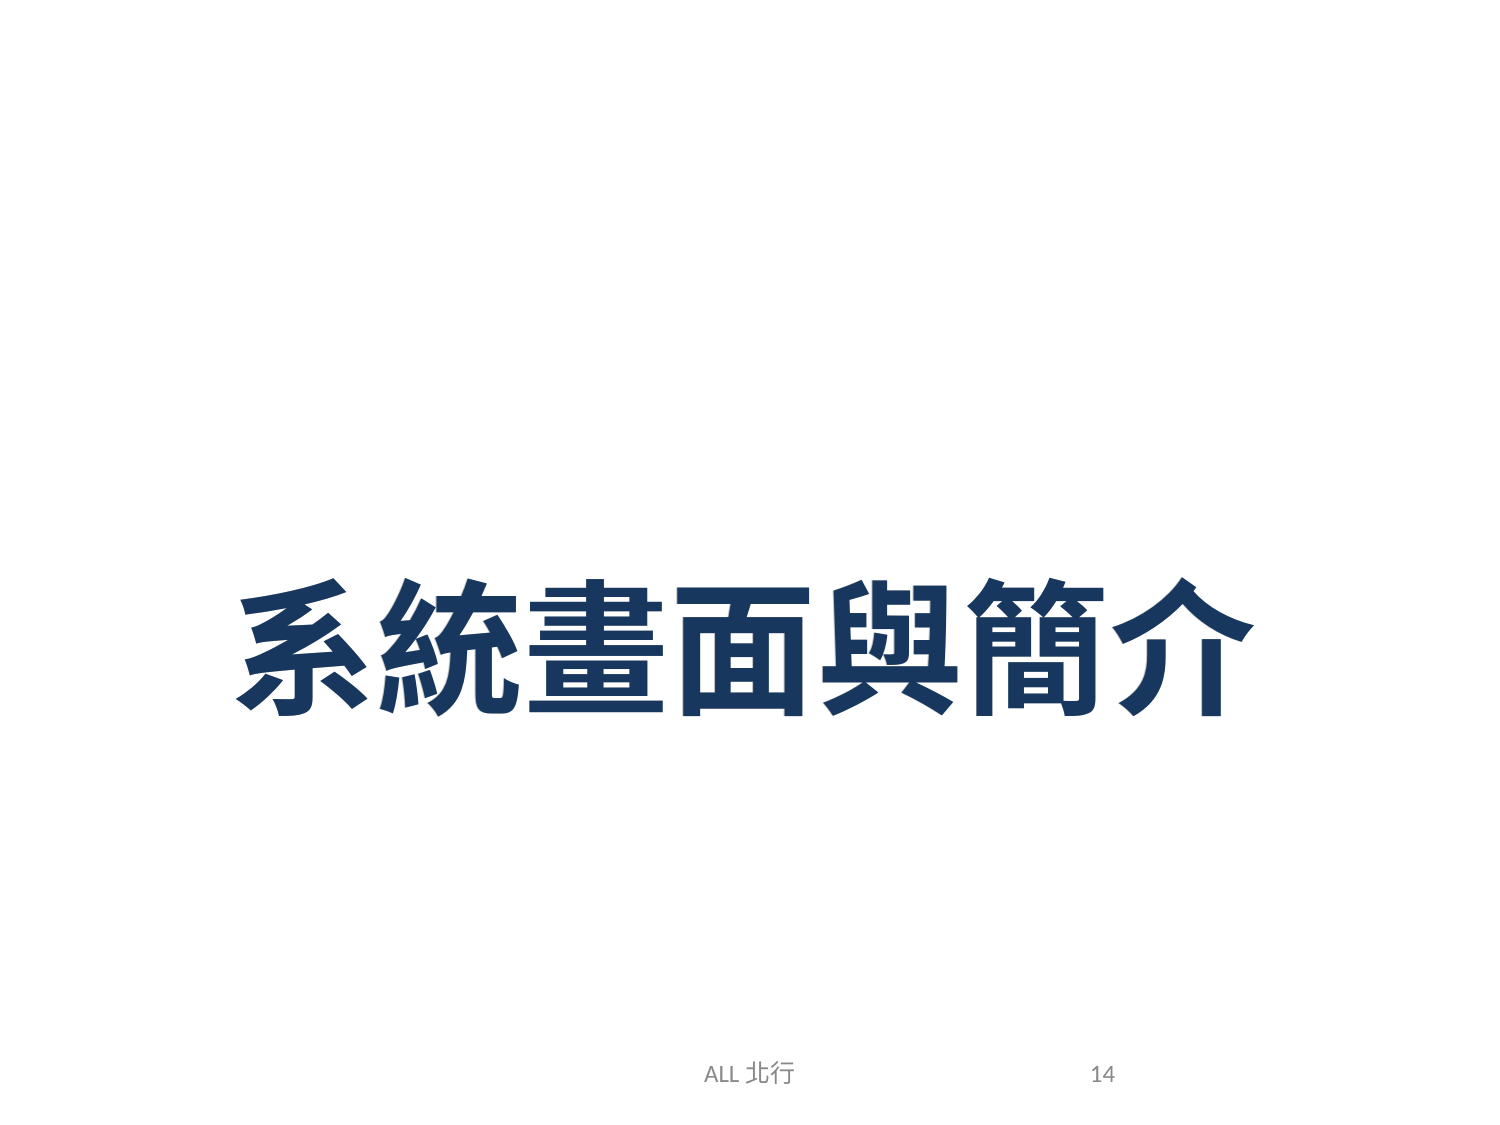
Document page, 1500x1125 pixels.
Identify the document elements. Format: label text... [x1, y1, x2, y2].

text_box 14 [1074, 1042, 1426, 1103]
text_box 系統畫面與簡介 [53, 551, 1435, 741]
text_box ALL北行 [512, 1042, 988, 1103]
